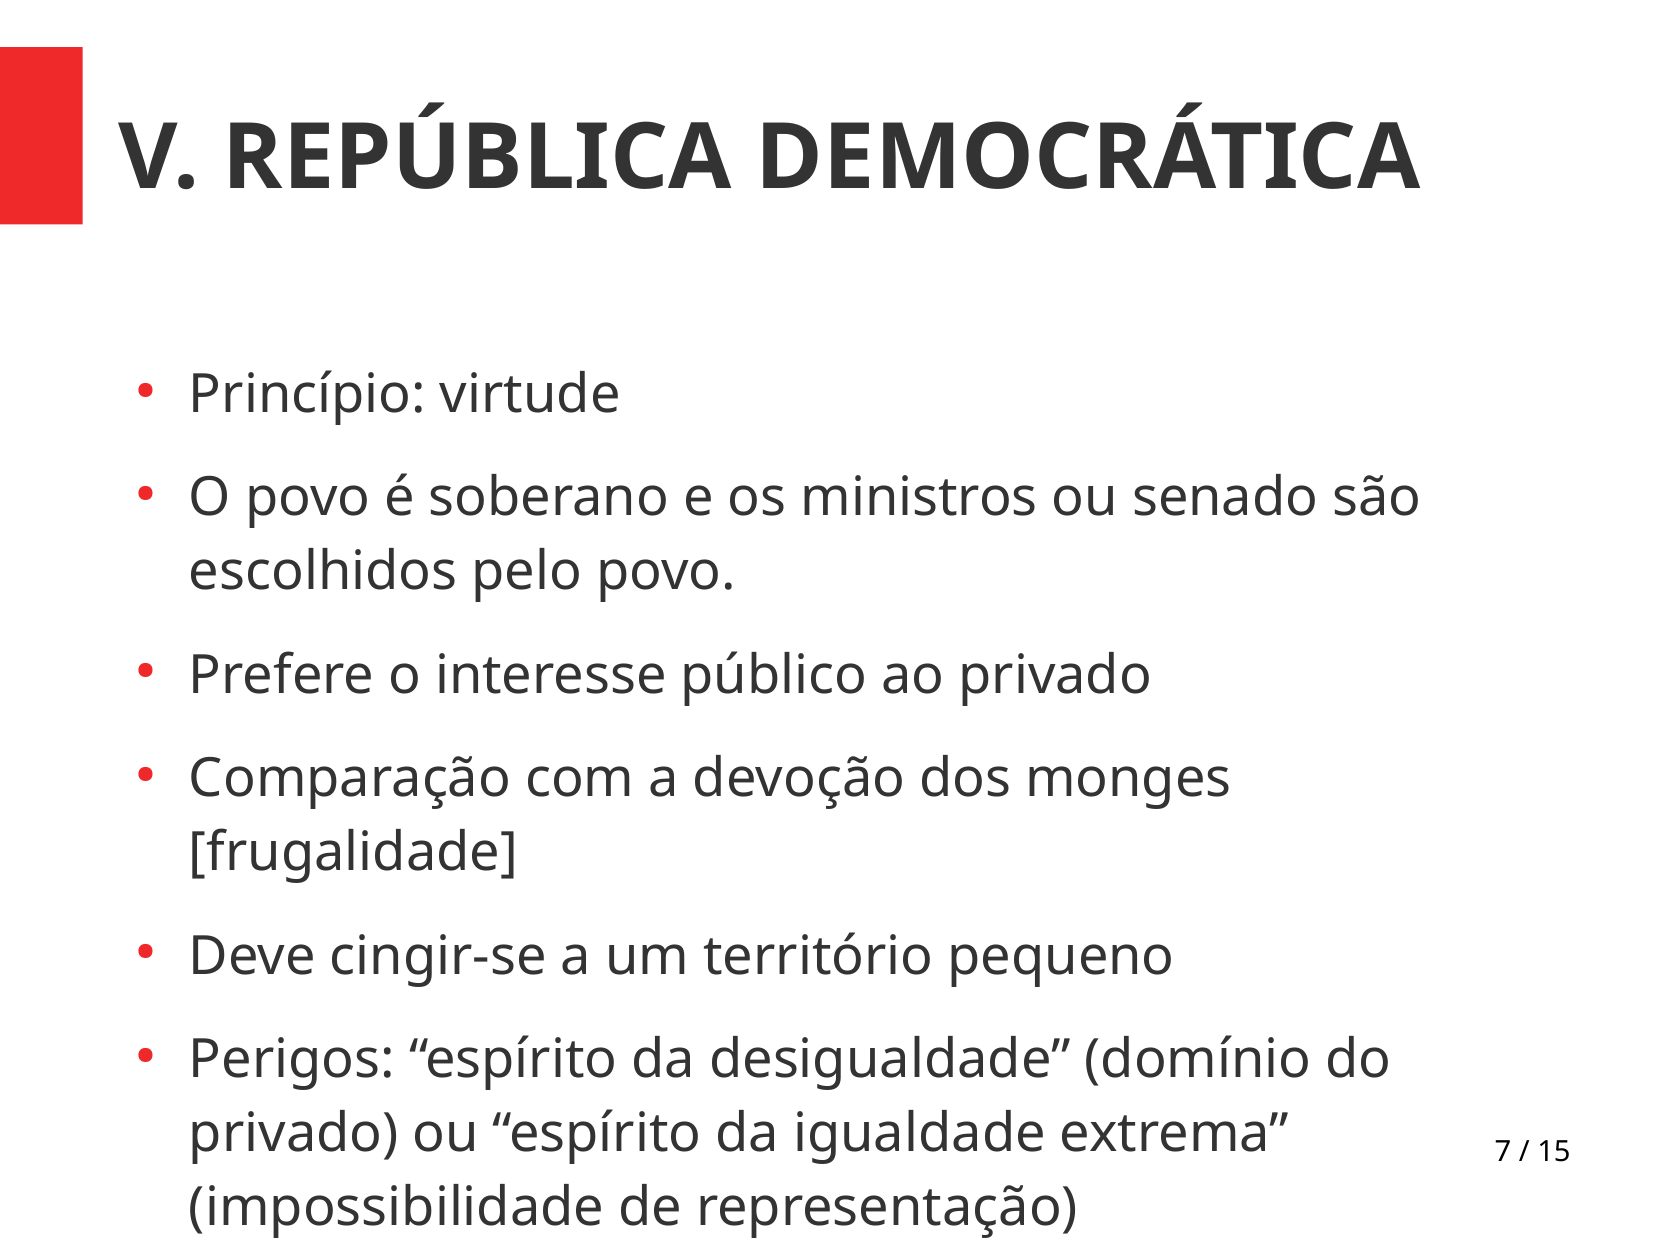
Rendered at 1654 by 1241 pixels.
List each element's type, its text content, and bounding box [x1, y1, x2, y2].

list Princípio: virtude O povo é soberano e os ministros ou senado são escolhidos pelo povo. Prefere o interesse público ao privado Comparação com a devoção dos monges [frugalidade] Deve cingir-se a um território pequeno Perigos: “espírito da desigualdade” (domínio do privado) ou “espírito da igualdade extrema” (impossibilidade de representação) [118, 354, 1536, 1074]
title V. REPÚBLICA DEMOCRÁTICA [118, 45, 1571, 260]
